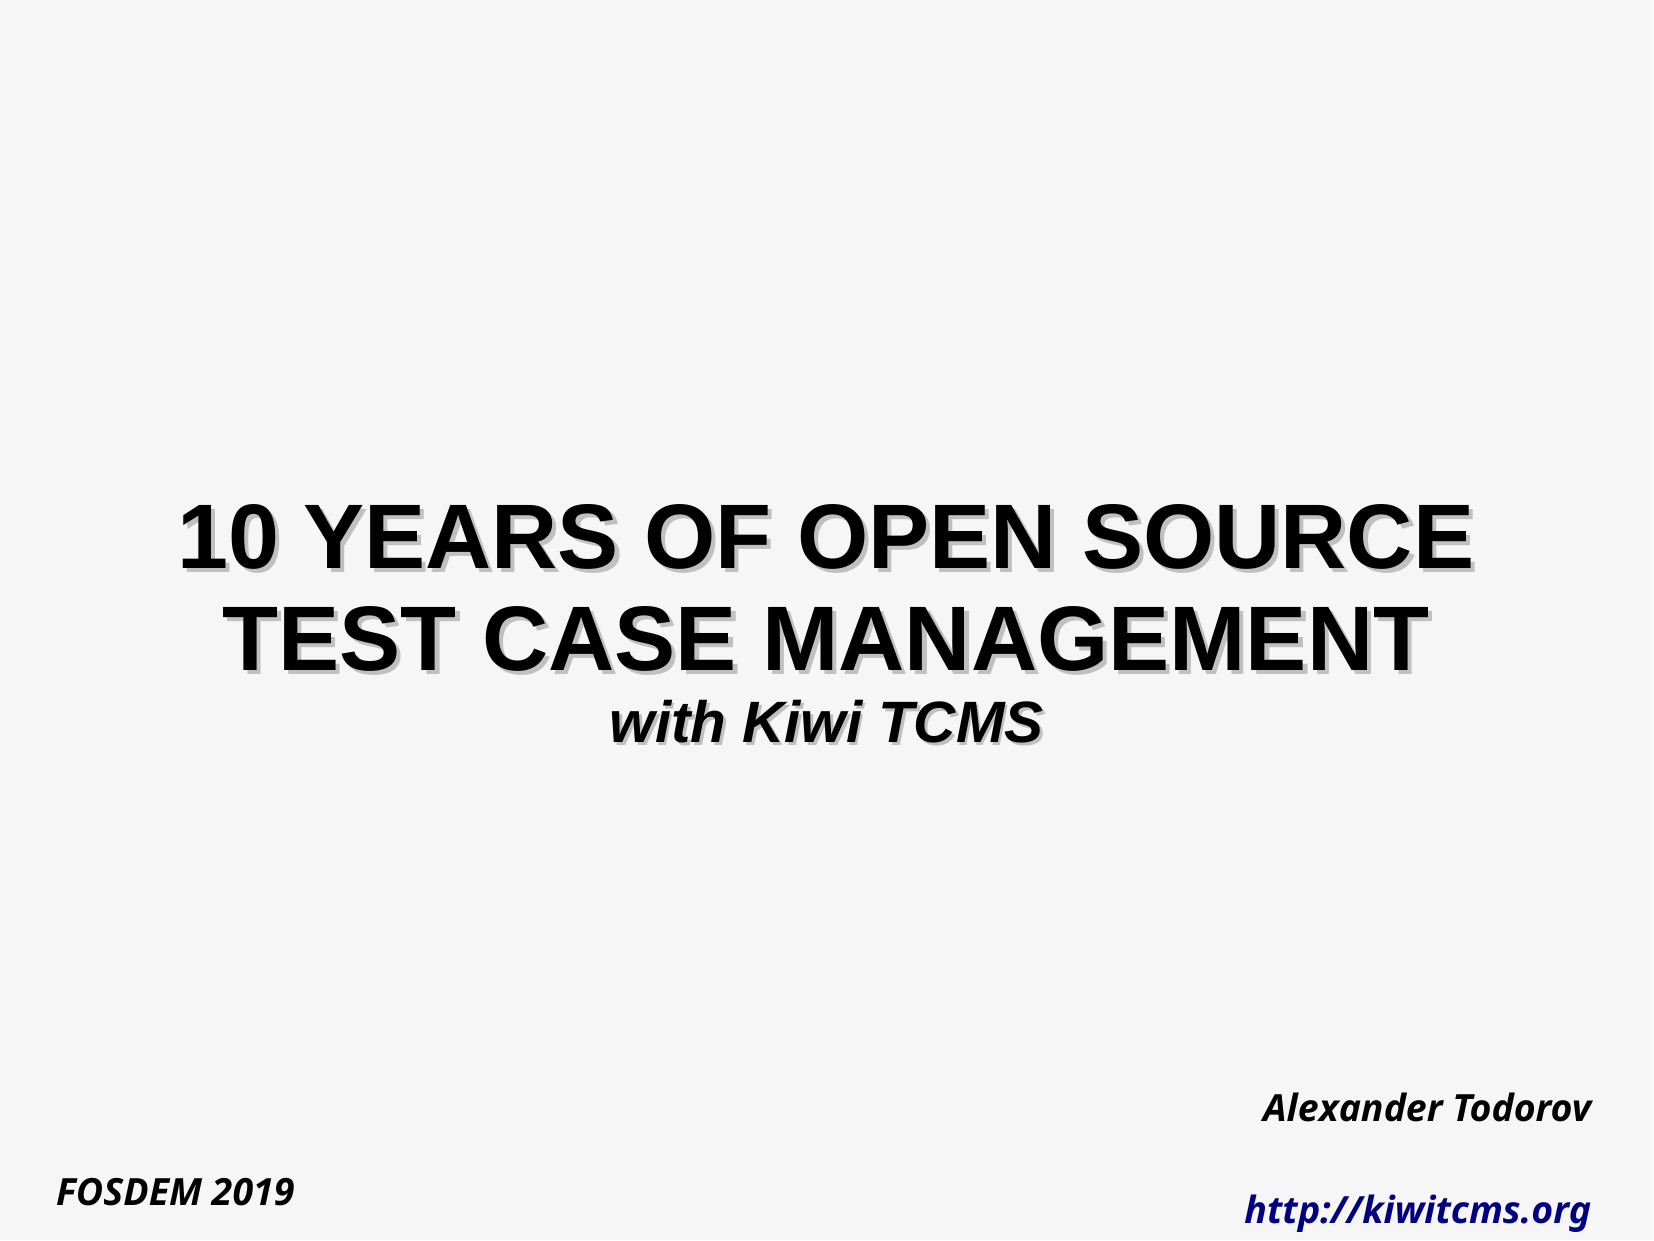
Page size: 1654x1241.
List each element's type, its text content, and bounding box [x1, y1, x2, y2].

text_box FOSDEM 2019 [41, 1157, 632, 1241]
title 10 YEARS OF OPEN SOURCE TEST CASE MANAGEMENT with Kiwi TCMS [82, 399, 1571, 842]
text_box Alexander Todorov http://kiwitcms.org [708, 1074, 1607, 1241]
